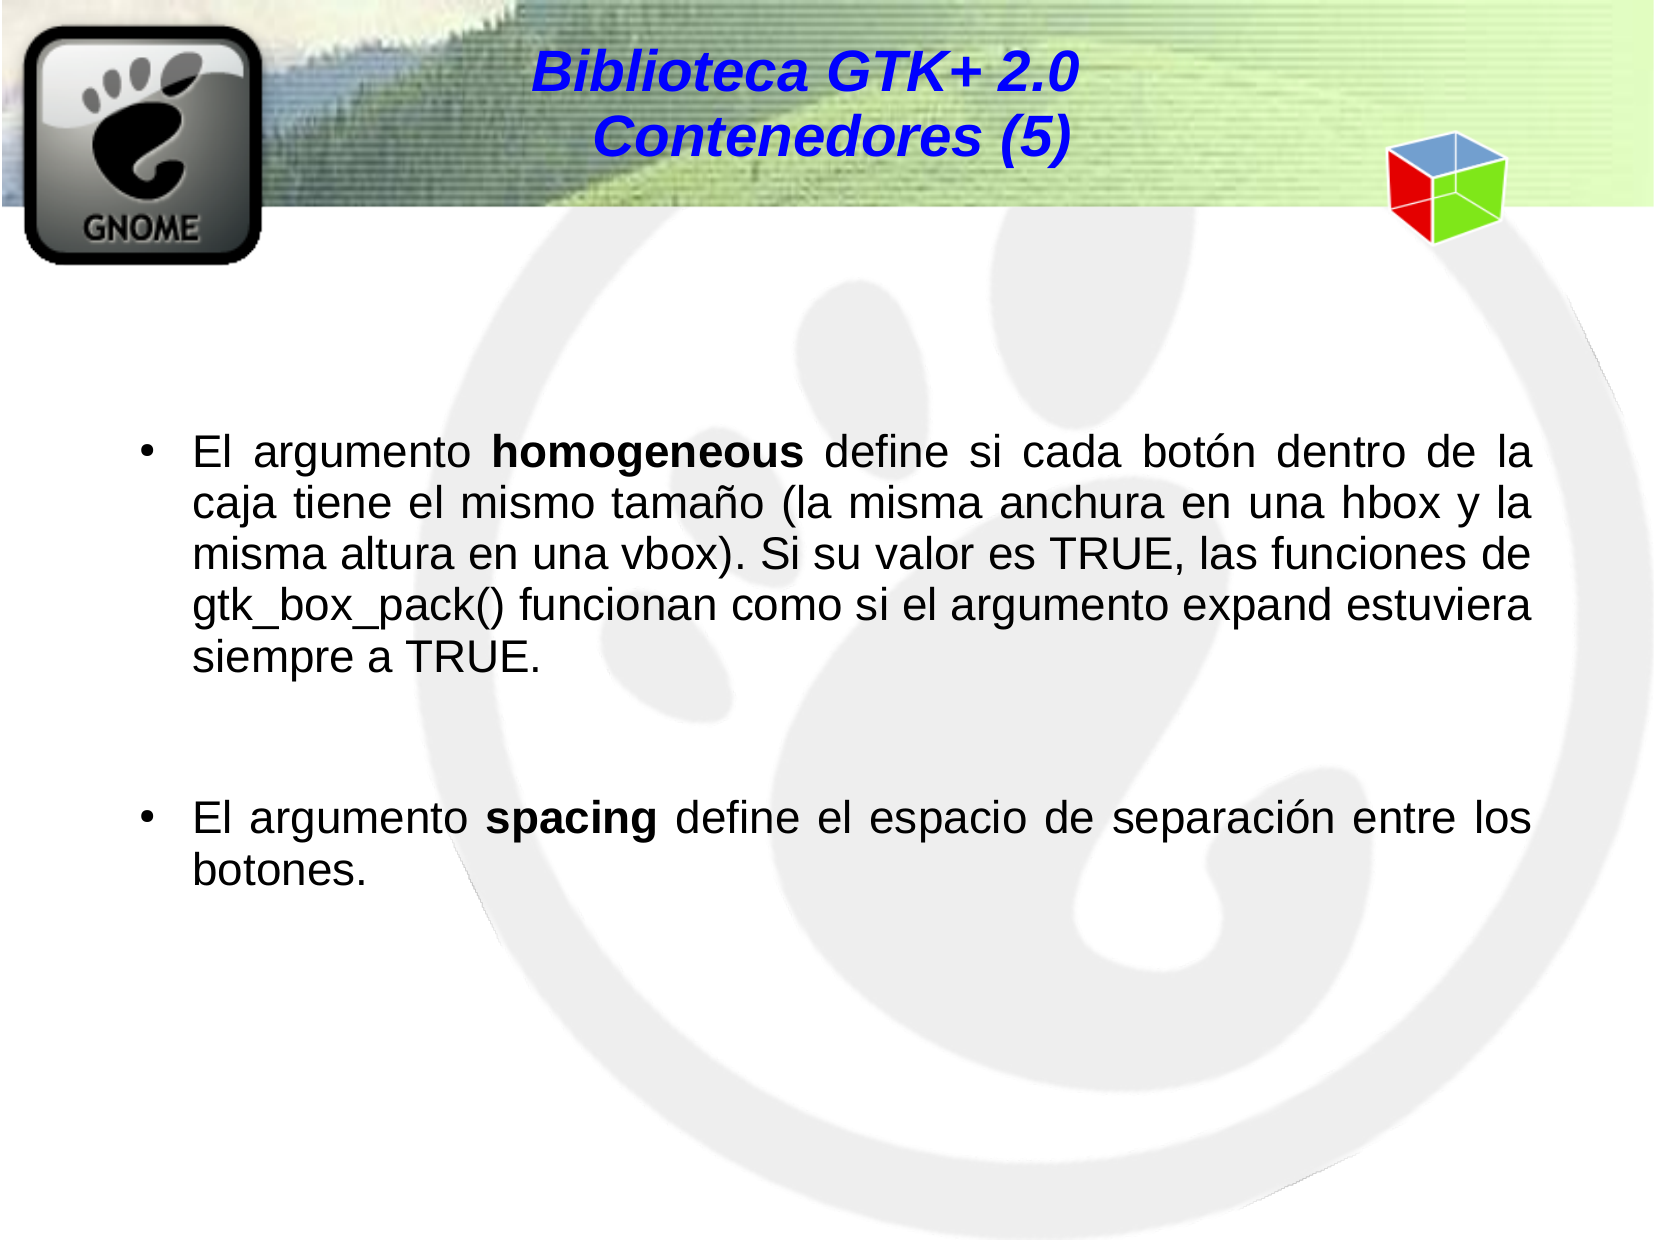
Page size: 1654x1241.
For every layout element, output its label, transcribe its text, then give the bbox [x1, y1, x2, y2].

picture [2, 0, 1654, 1240]
list El argumento homogeneous define si cada botón dentro de la caja tiene el mismo tamaño (la misma anchura en una hbox y la misma altura en una vbox). Si su valor es TRUE, las funciones de gtk_box_pack() funcionan como si el argumento expand estuviera siempre a TRUE. El argumento spacing define el espacio de separación entre los botones. [121, 344, 1534, 1127]
title Biblioteca GTK+ 2.0 Contenedores (5) [236, 0, 1359, 208]
